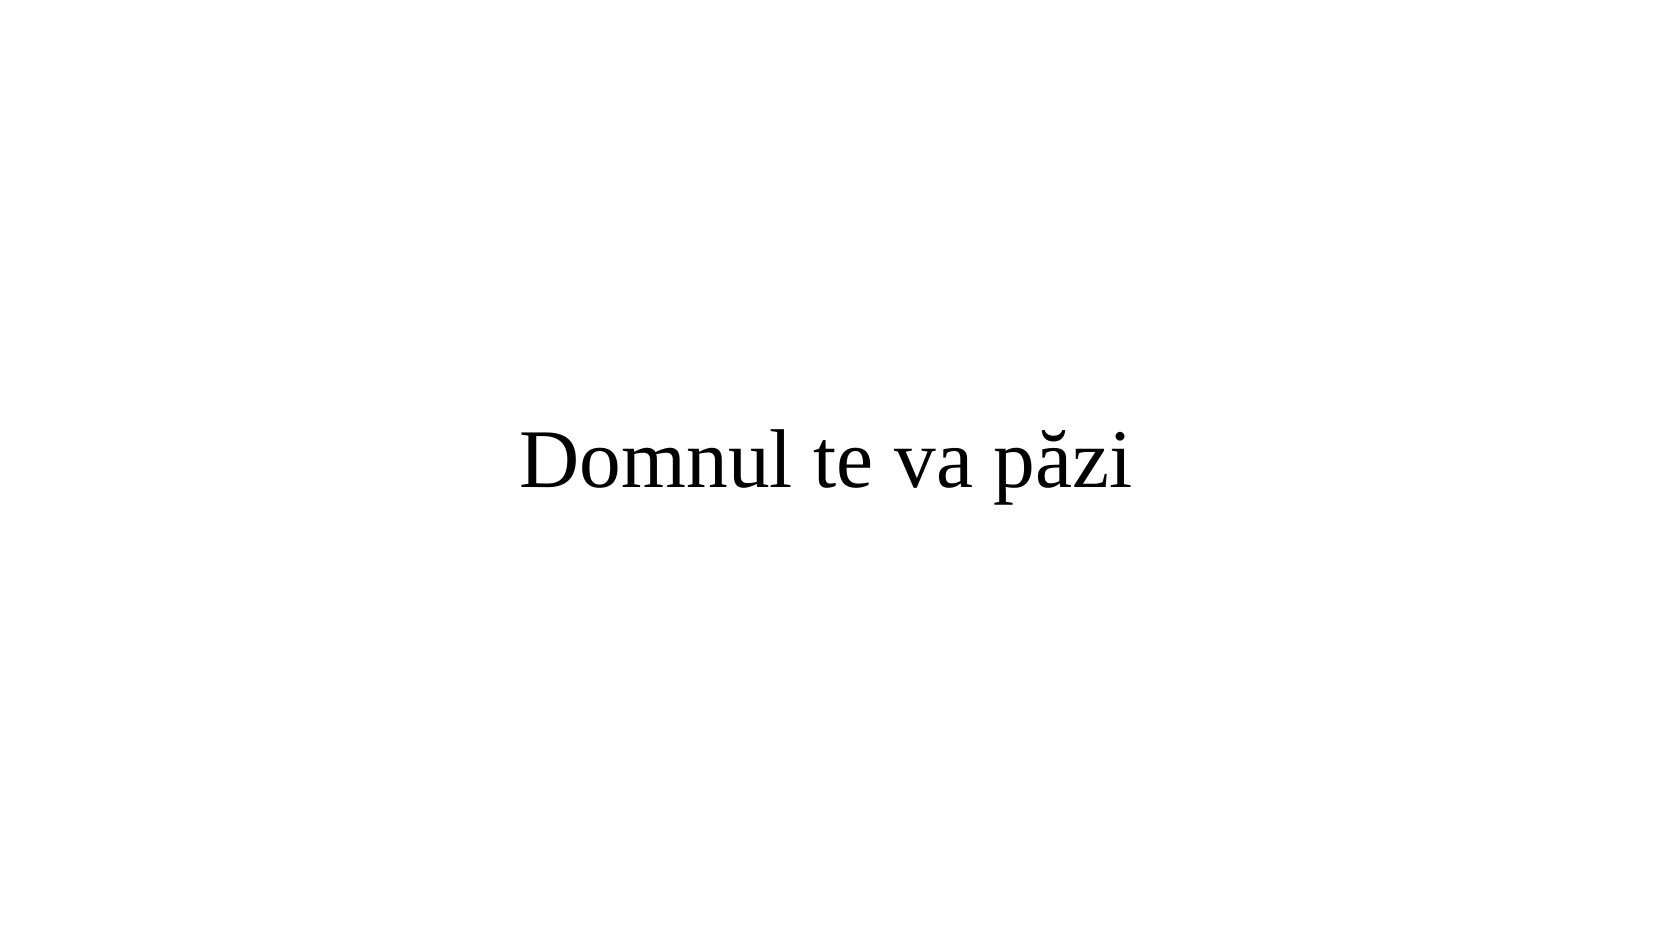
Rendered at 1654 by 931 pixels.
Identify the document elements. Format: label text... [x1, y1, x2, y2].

subtitle Domnul te va păzi [0, 396, 1654, 505]
